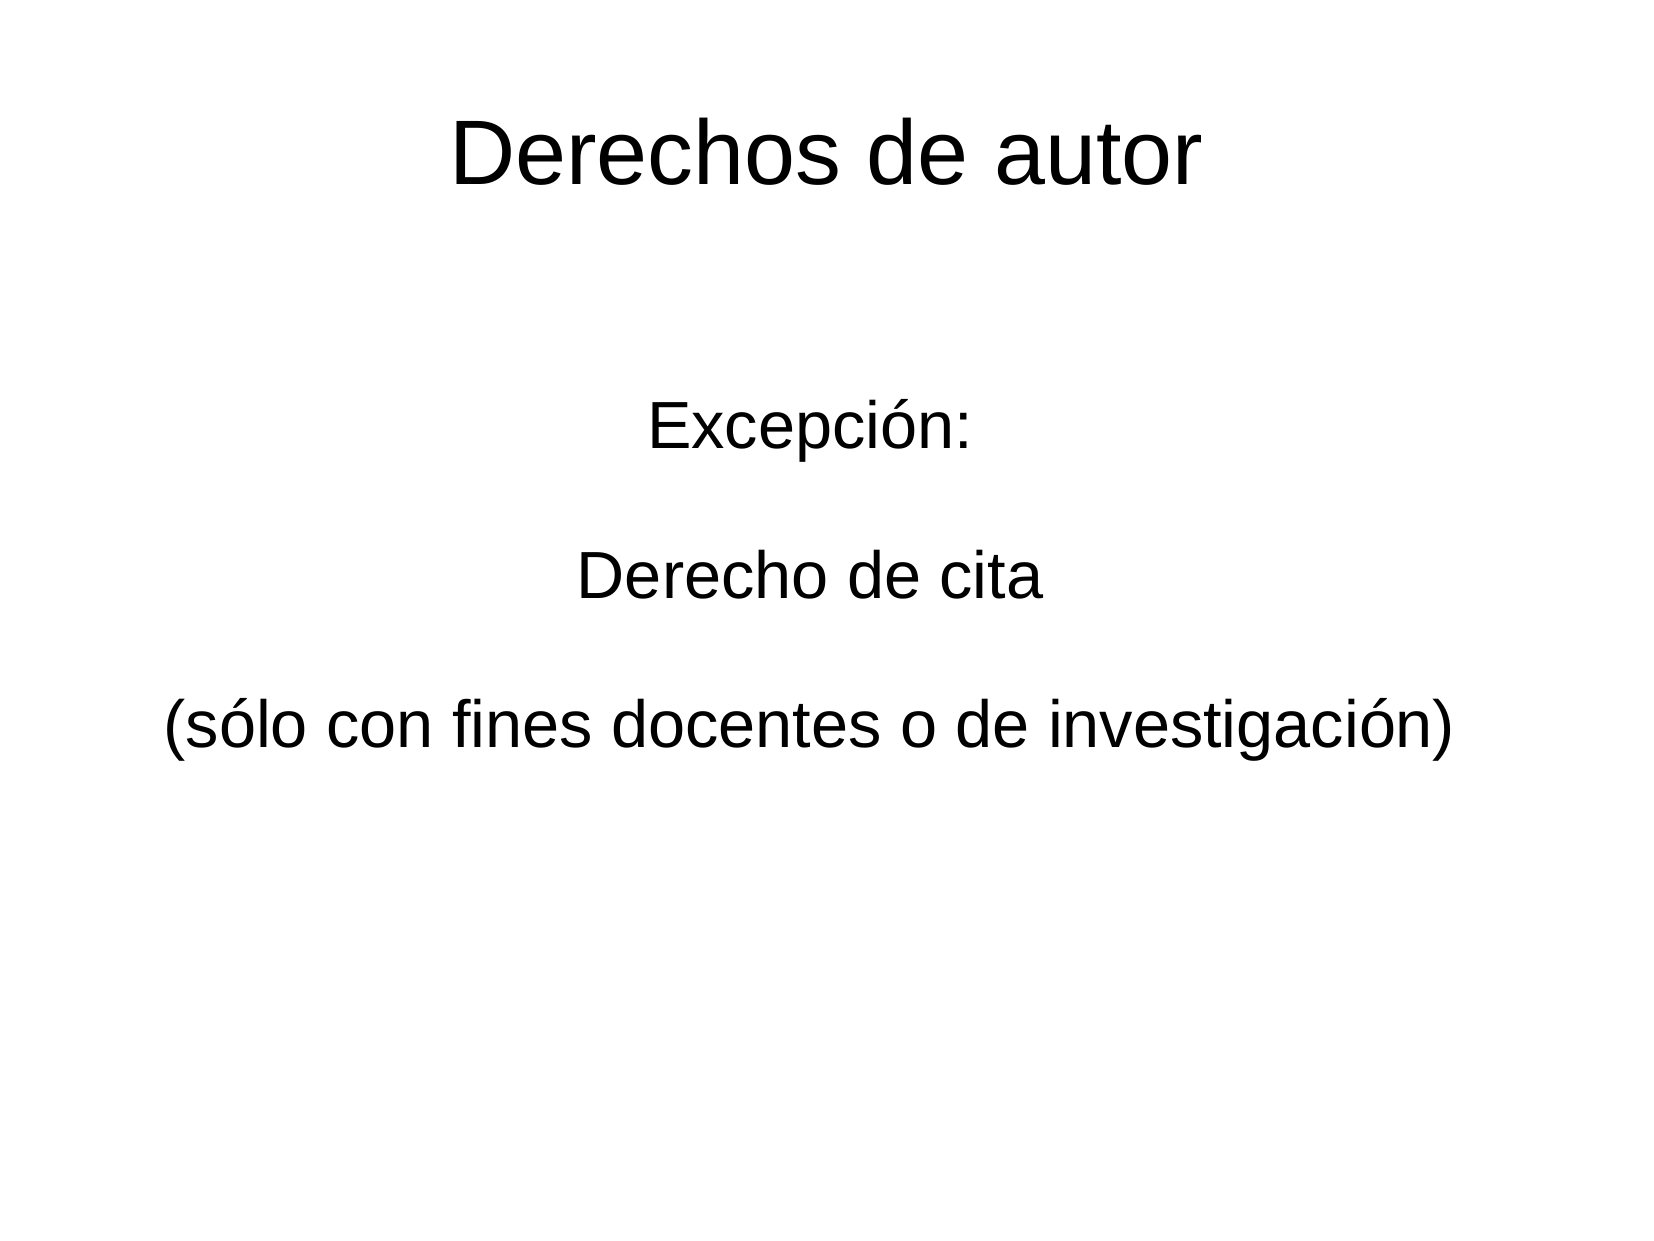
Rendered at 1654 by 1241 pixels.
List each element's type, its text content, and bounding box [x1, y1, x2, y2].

title Derechos de autor [82, 49, 1571, 257]
subtitle Excepción: Derecho de cita (sólo con fines docentes o de investigación) [82, 290, 1538, 1010]
